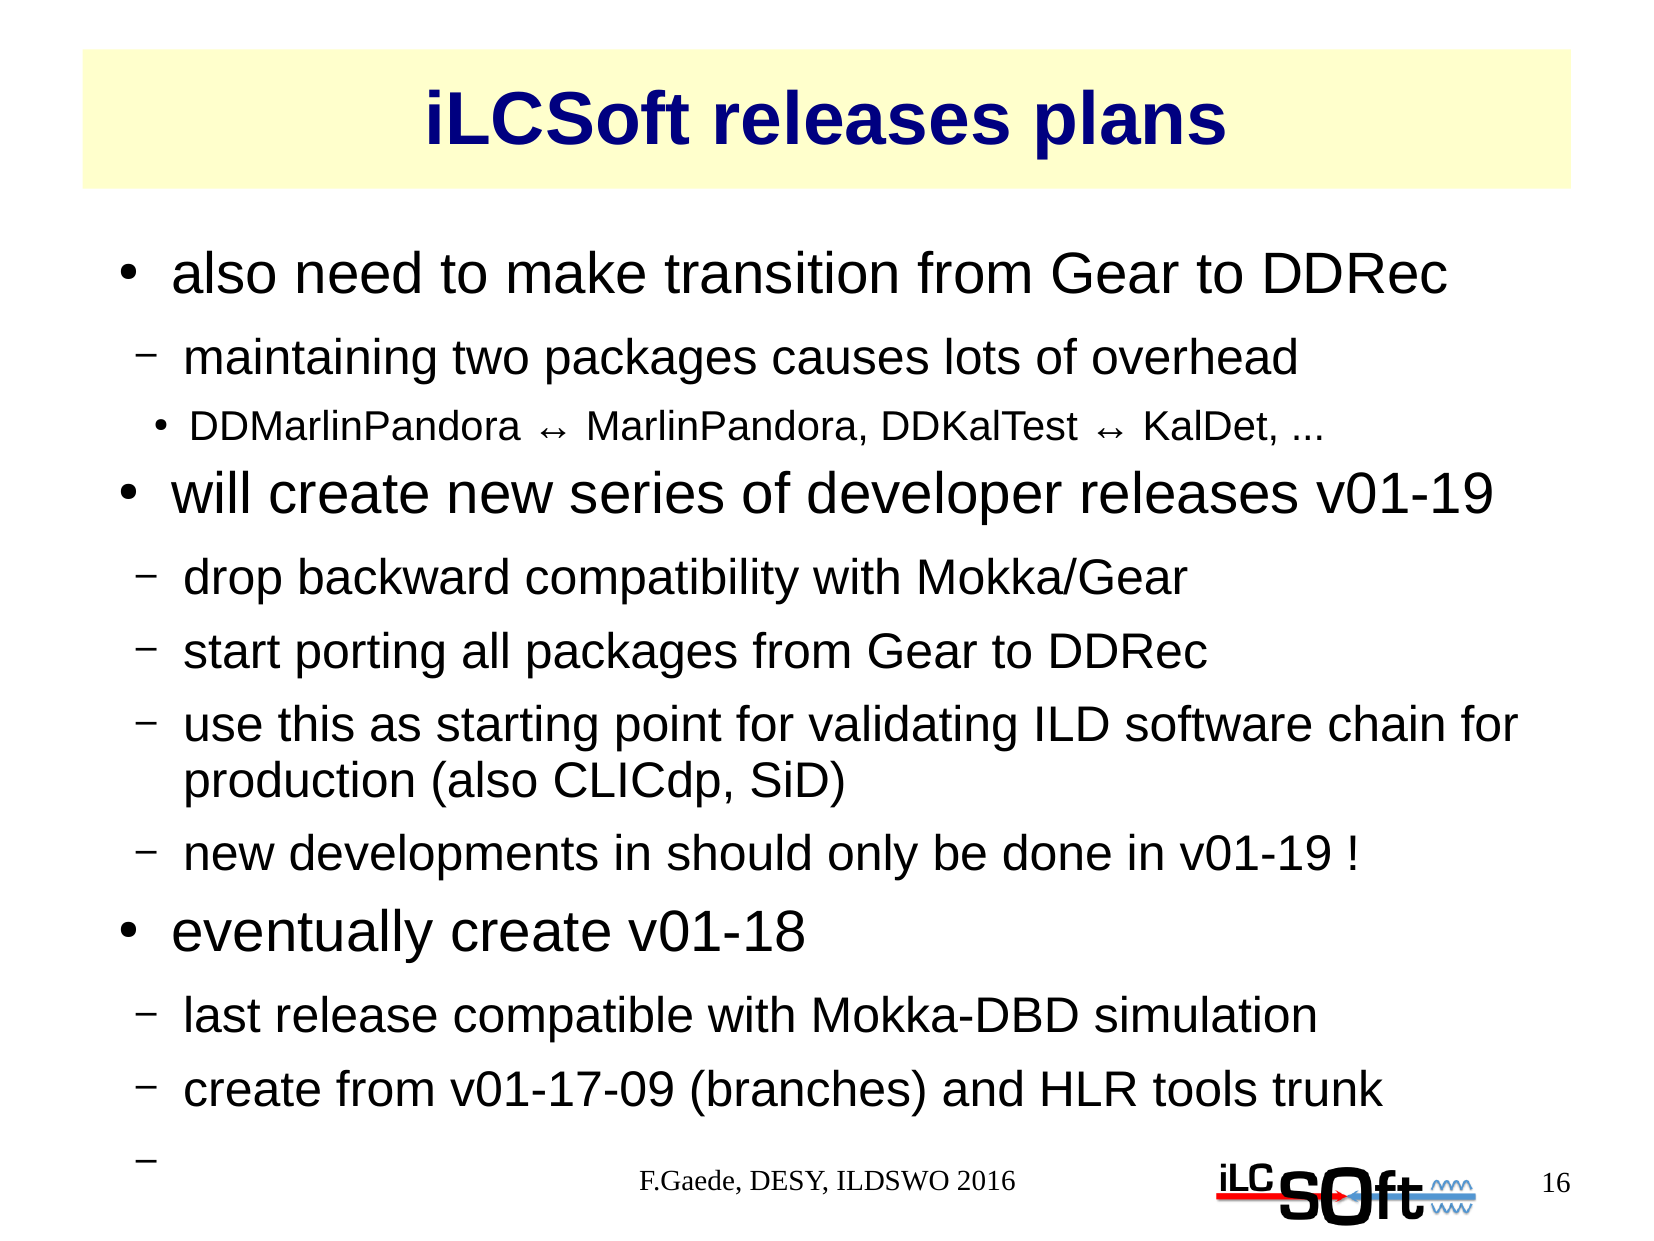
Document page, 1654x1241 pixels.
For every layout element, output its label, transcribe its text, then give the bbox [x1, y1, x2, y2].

list also need to make transition from Gear to DDRec maintaining two packages causes lots of overhead DDMarlinPandora ↔ MarlinPandora, DDKalTest ↔ KalDet, ... will create new series of developer releases v01-19 drop backward compatibility with Mokka/Gear start porting all packages from Gear to DDRec use this as starting point for validating ILD software chain for production (also CLICdp, SiD) new developments in should only be done in v01-19 ! eventually create v01-18 last release compatible with Mokka-DBD simulation create from v01-17-09 (branches) and HLR tools trunk [82, 240, 1571, 1155]
picture [1206, 1155, 1561, 1241]
title iLCSoft releases plans [82, 49, 1571, 189]
